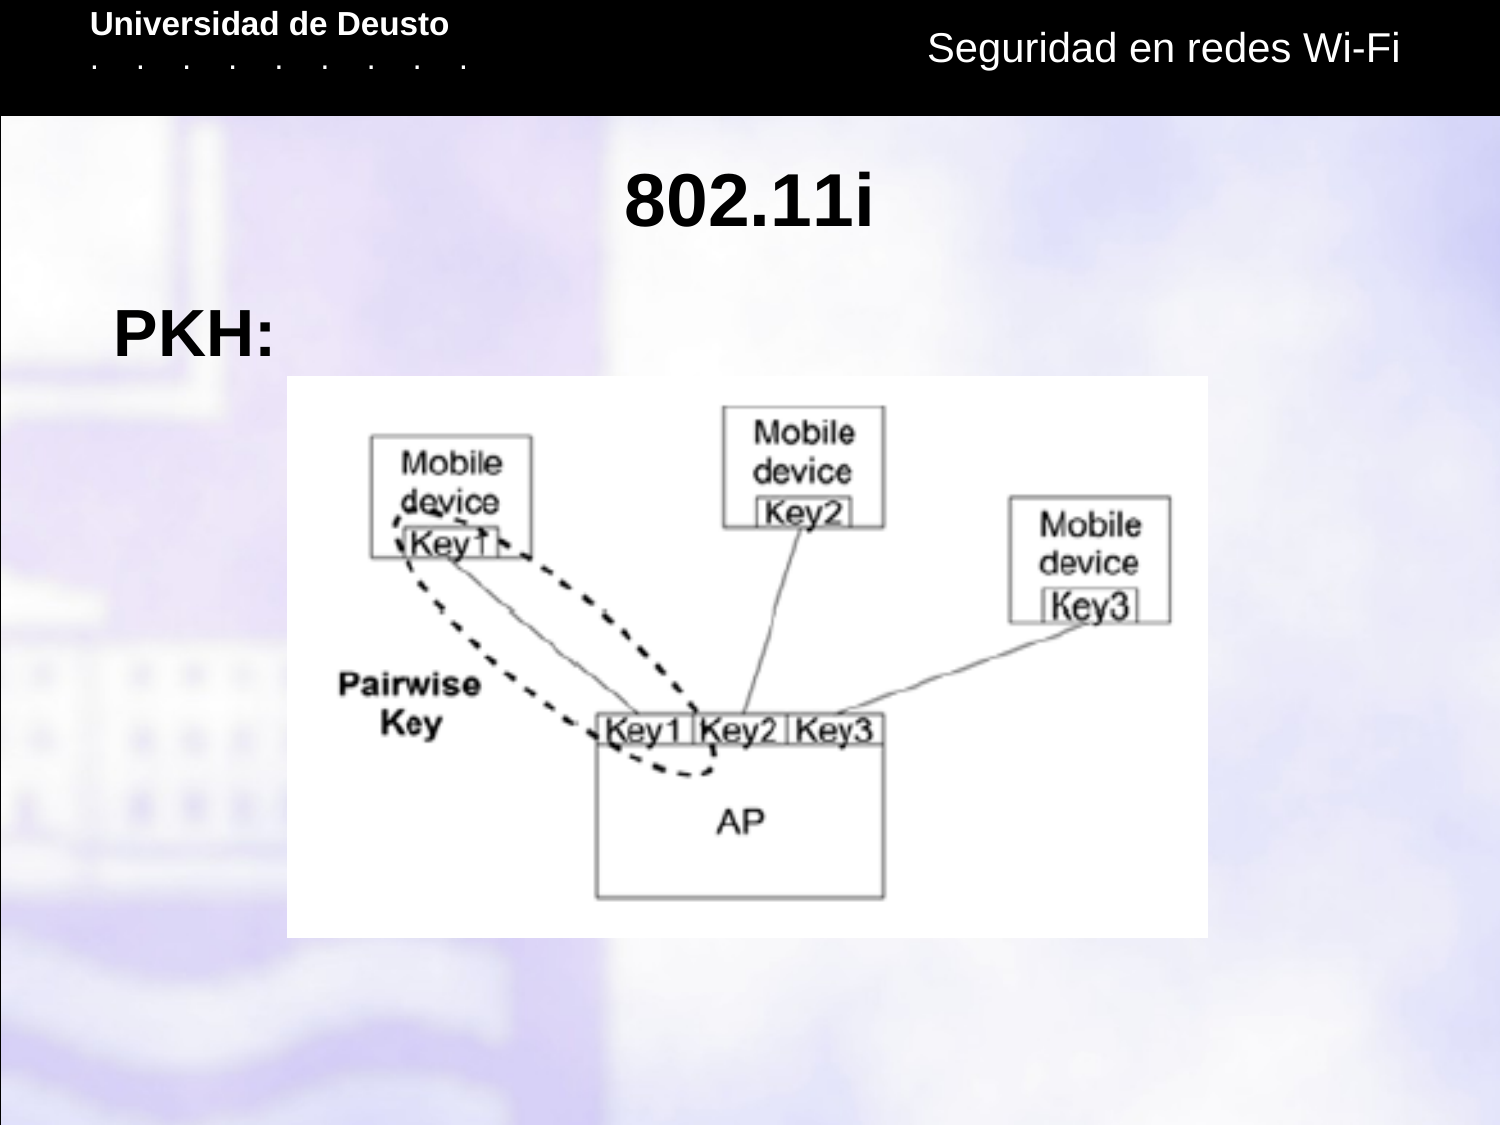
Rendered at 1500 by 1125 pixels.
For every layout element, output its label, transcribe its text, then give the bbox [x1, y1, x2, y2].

picture [1, 116, 1500, 1125]
list PKH: [114, 295, 1390, 983]
title 802.11i [112, 137, 1388, 263]
